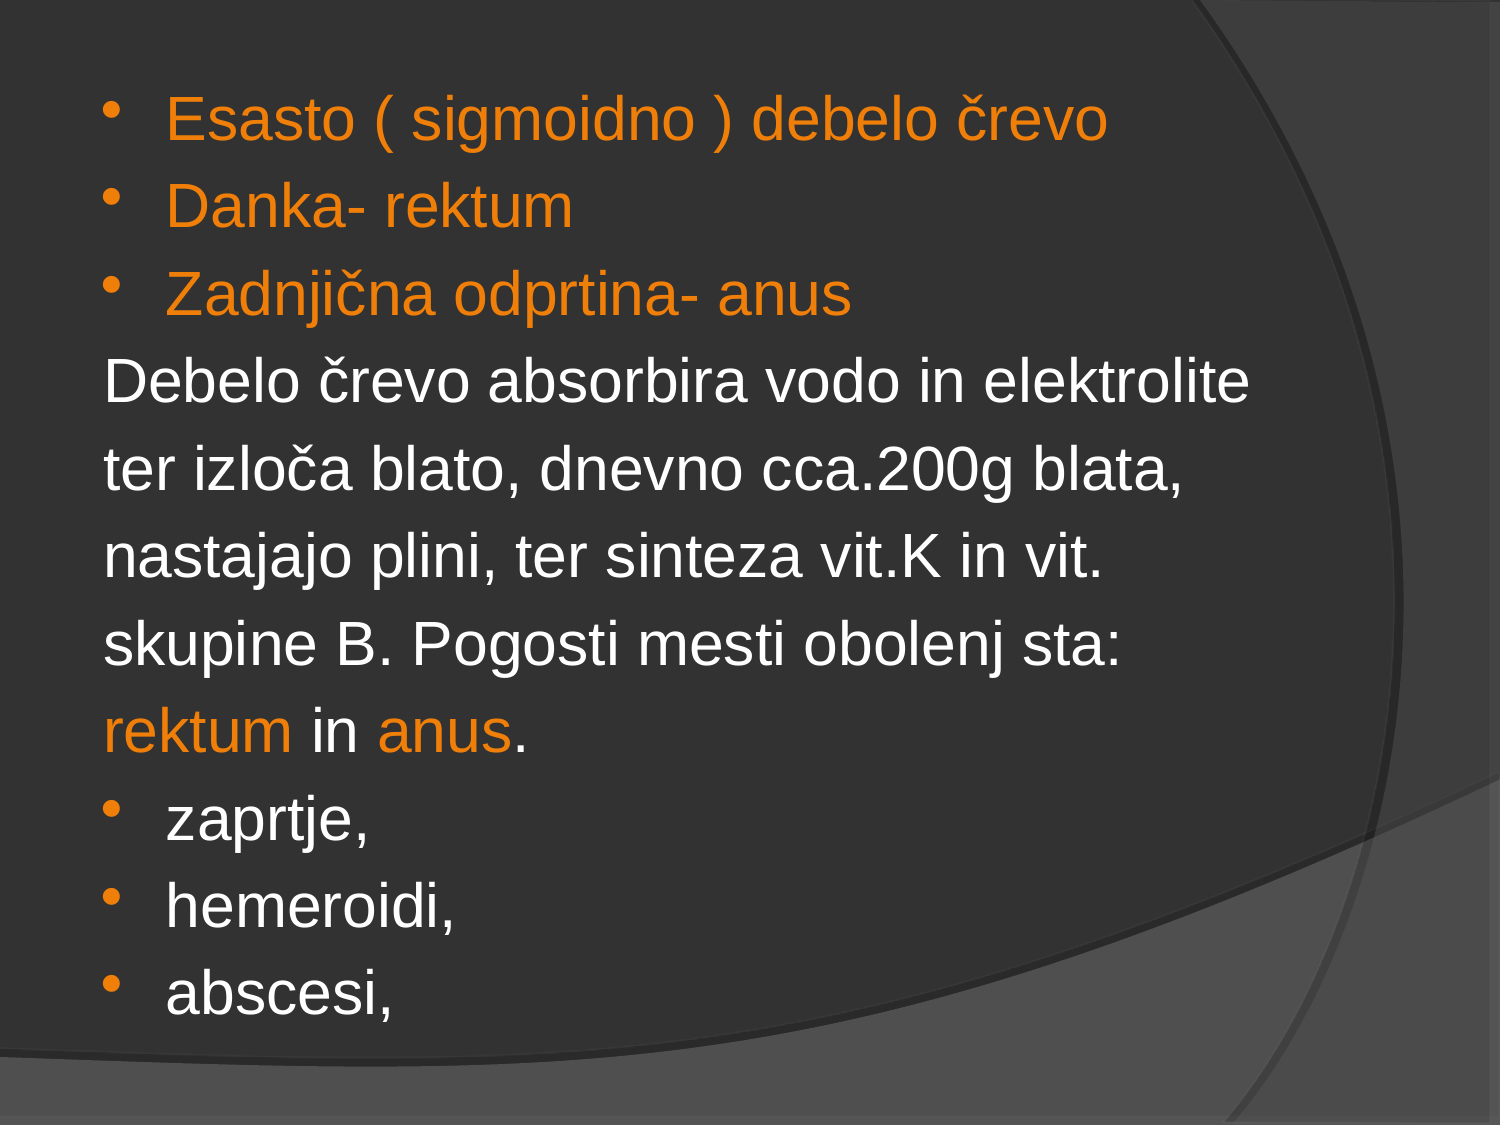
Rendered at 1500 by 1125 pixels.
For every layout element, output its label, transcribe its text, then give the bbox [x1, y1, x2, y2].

list Esasto ( sigmoidno ) debelo črevo Danka- rektum Zadnjična odprtina- anus Debelo črevo absorbira vodo in elektrolite ter izloča blato, dnevno cca.200g blata, nastajajo plini, ter sinteza vit.K in vit. skupine B. Pogosti mesti obolenj sta: rektum in anus. zaprtje, hemeroidi, abscesi, [82, 70, 1307, 1079]
